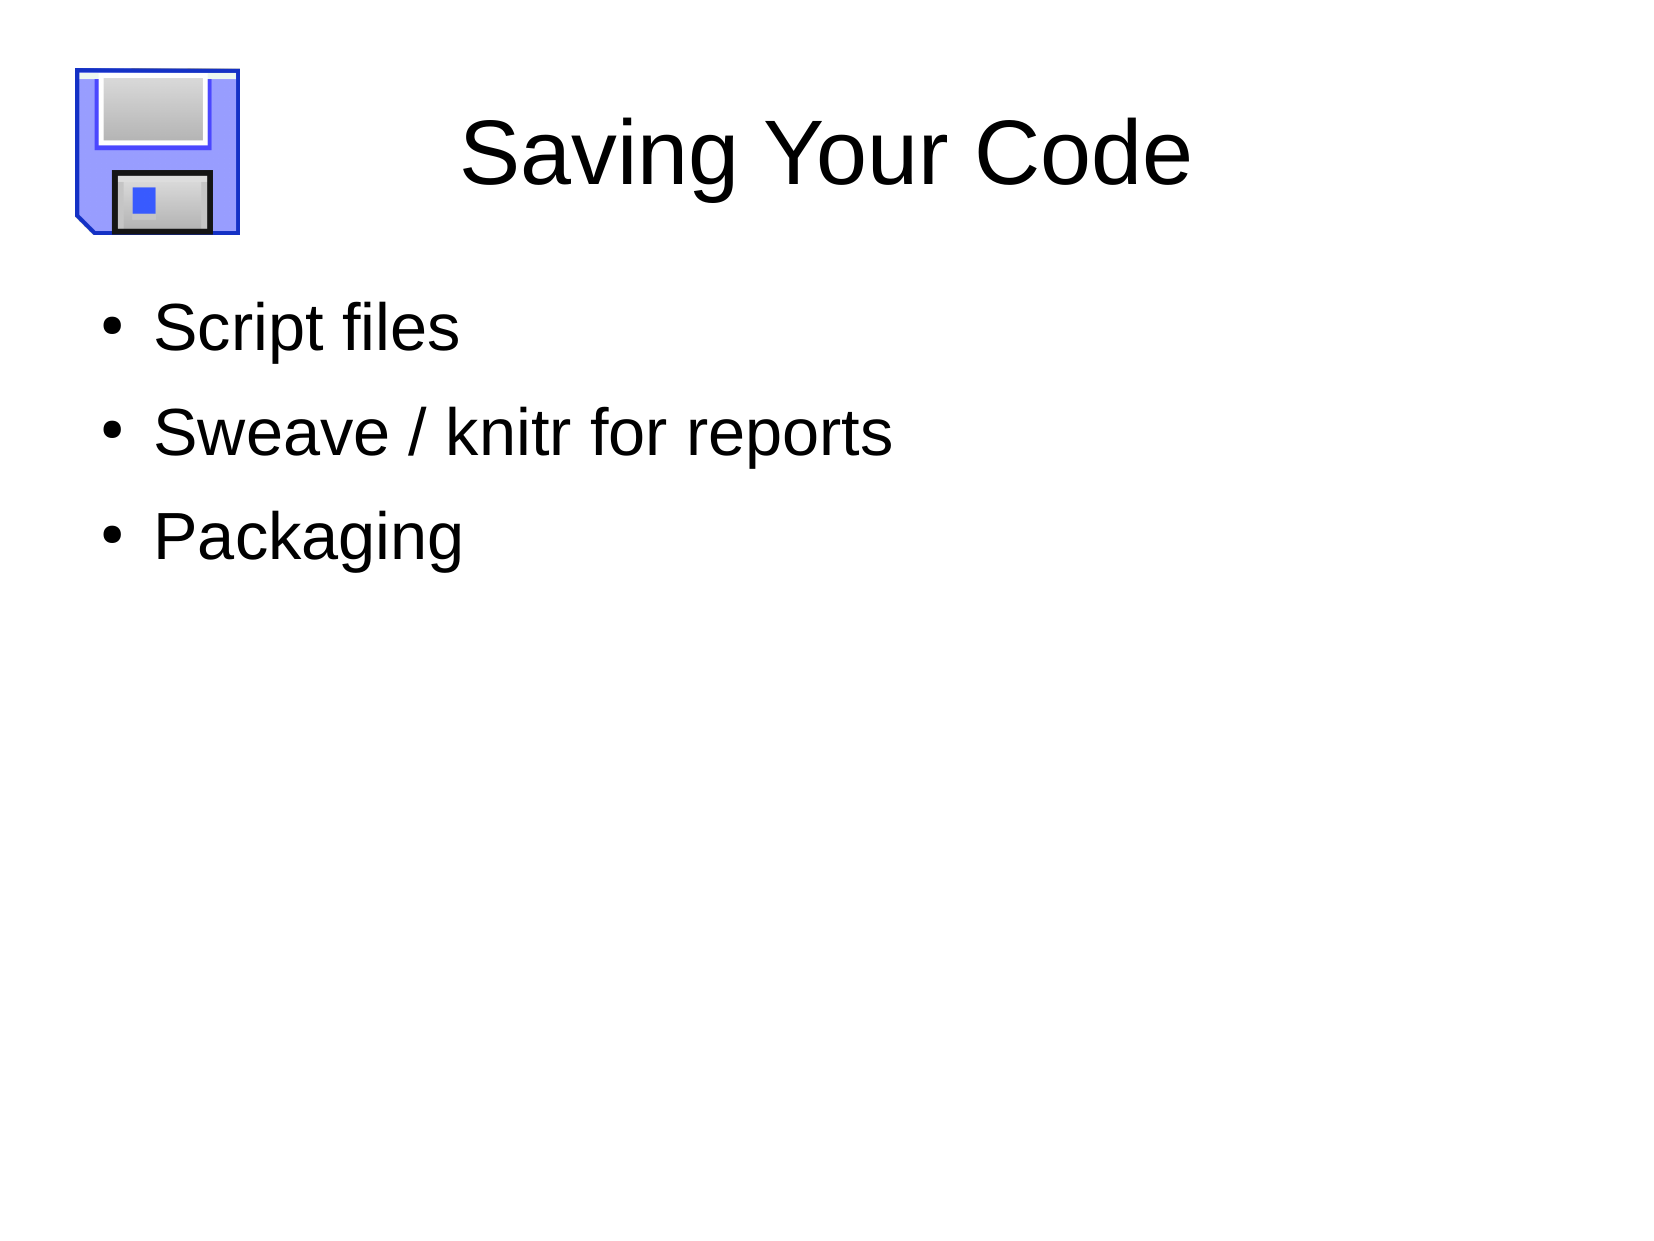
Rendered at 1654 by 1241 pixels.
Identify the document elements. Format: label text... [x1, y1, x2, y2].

list Script files Sweave / knitr for reports Packaging [82, 290, 1538, 1010]
picture [75, 68, 240, 235]
title Saving Your Code [82, 49, 1571, 257]
